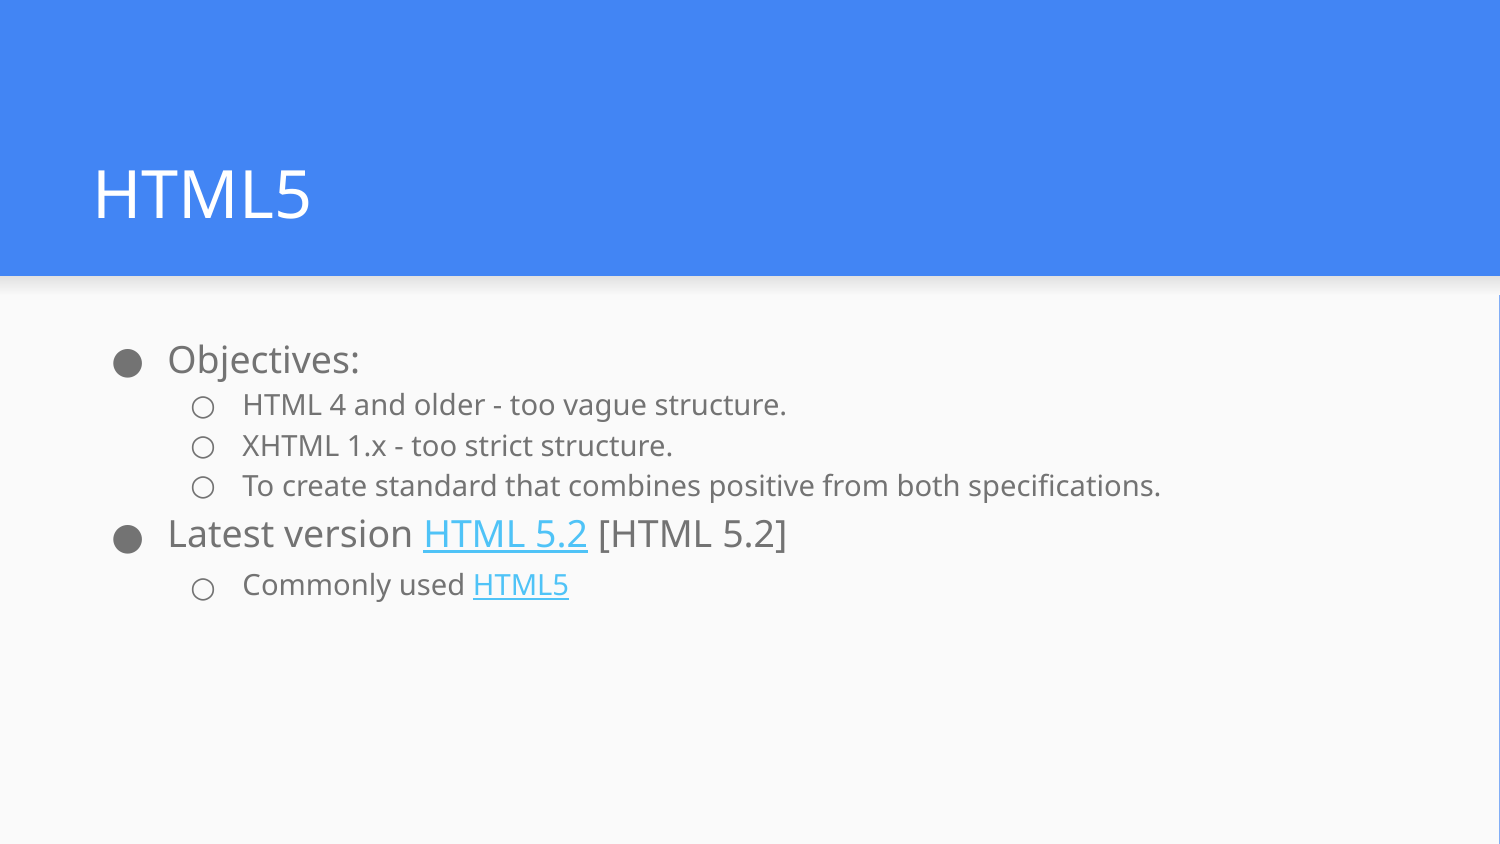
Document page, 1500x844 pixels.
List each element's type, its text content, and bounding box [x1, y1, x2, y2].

title HTML5 [77, 121, 1427, 248]
list Objectives: HTML 4 and older - too vague structure. XHTML 1.x - too strict structure. To create standard that combines positive from both specifications. Latest version HTML 5.2 [HTML 5.2] Commonly used HTML5 [77, 314, 1427, 760]
